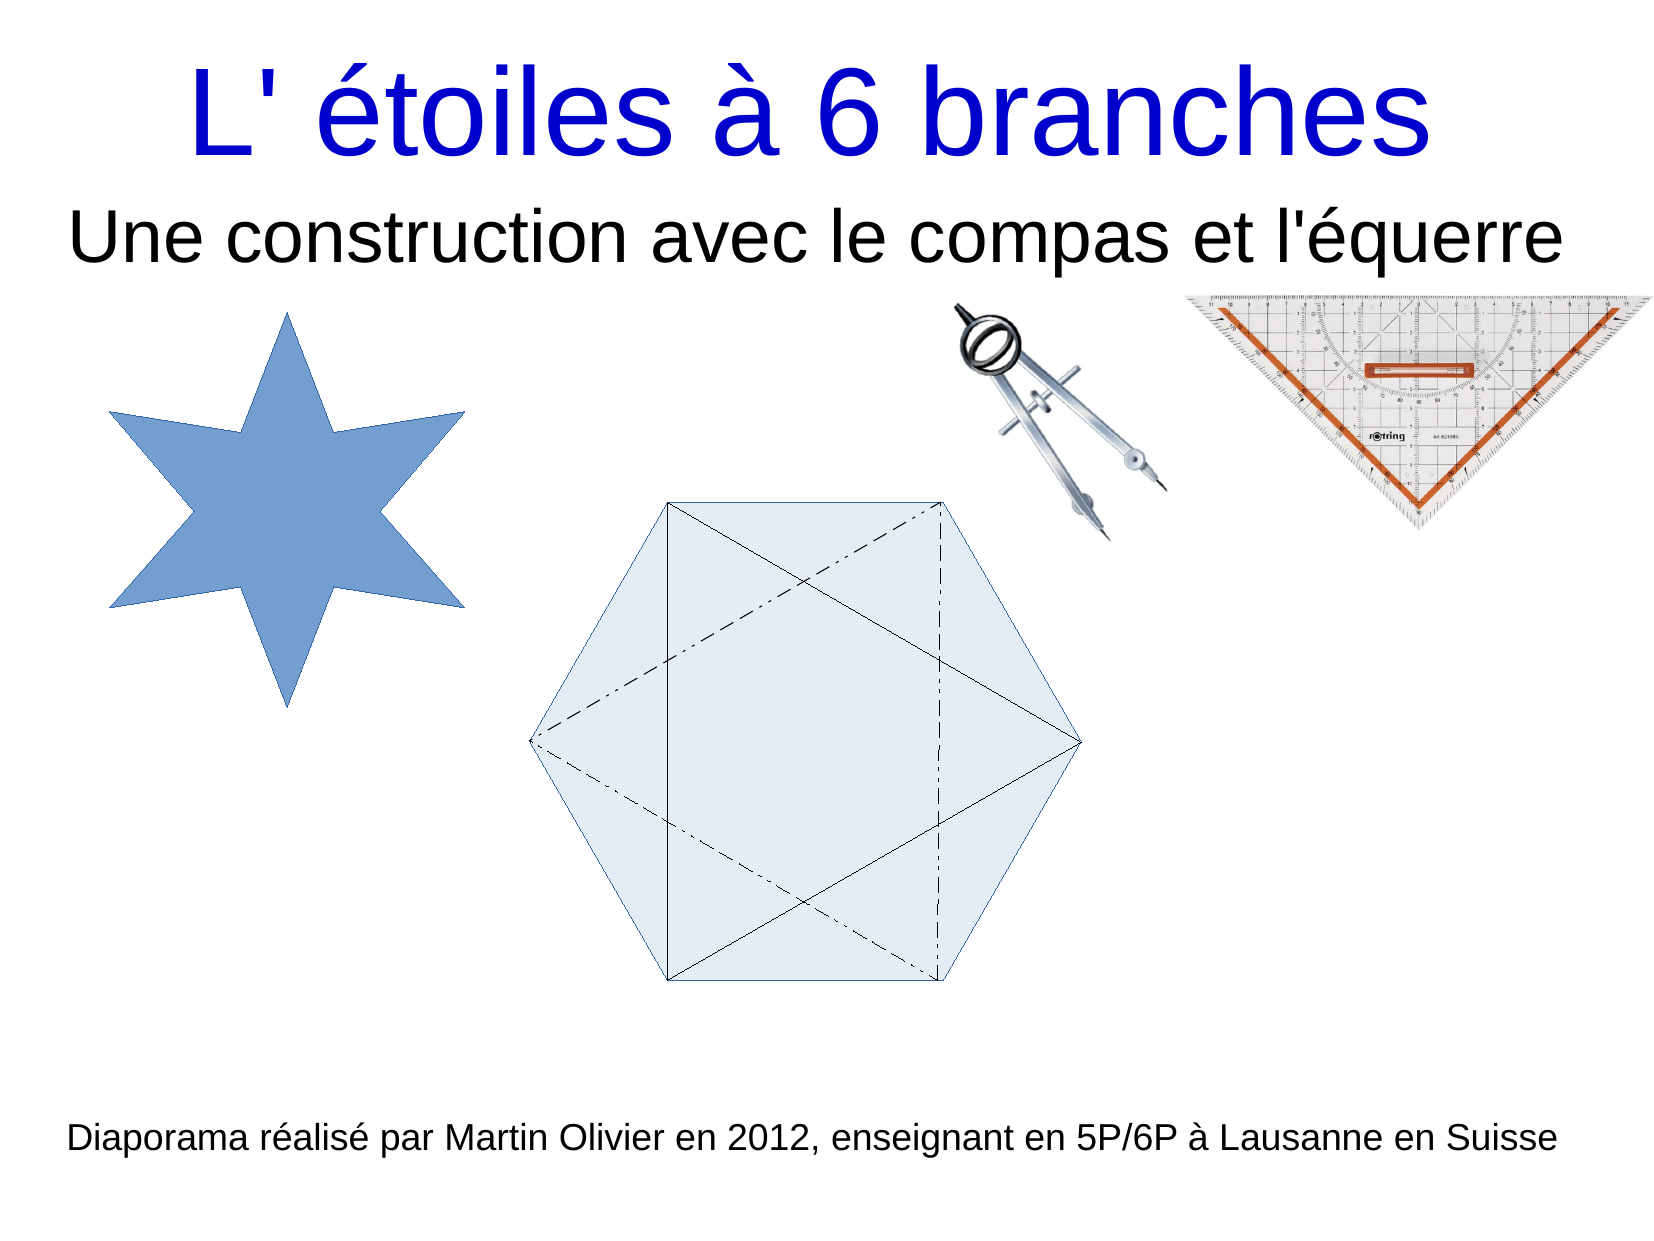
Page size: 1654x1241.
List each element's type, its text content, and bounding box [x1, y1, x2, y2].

text_box [109, 312, 465, 708]
text_box [668, 502, 1082, 981]
text_box [530, 502, 667, 980]
title L' étoiles à 6 branches [105, 30, 1516, 136]
picture [932, 295, 1654, 548]
subtitle Une construction avec le compas et l'équerre [31, 136, 1602, 337]
text_box Diaporama réalisé par Martin Olivier en 2012, enseignant en 5P/6P à Lausanne en Suisse [51, 1109, 1654, 1209]
